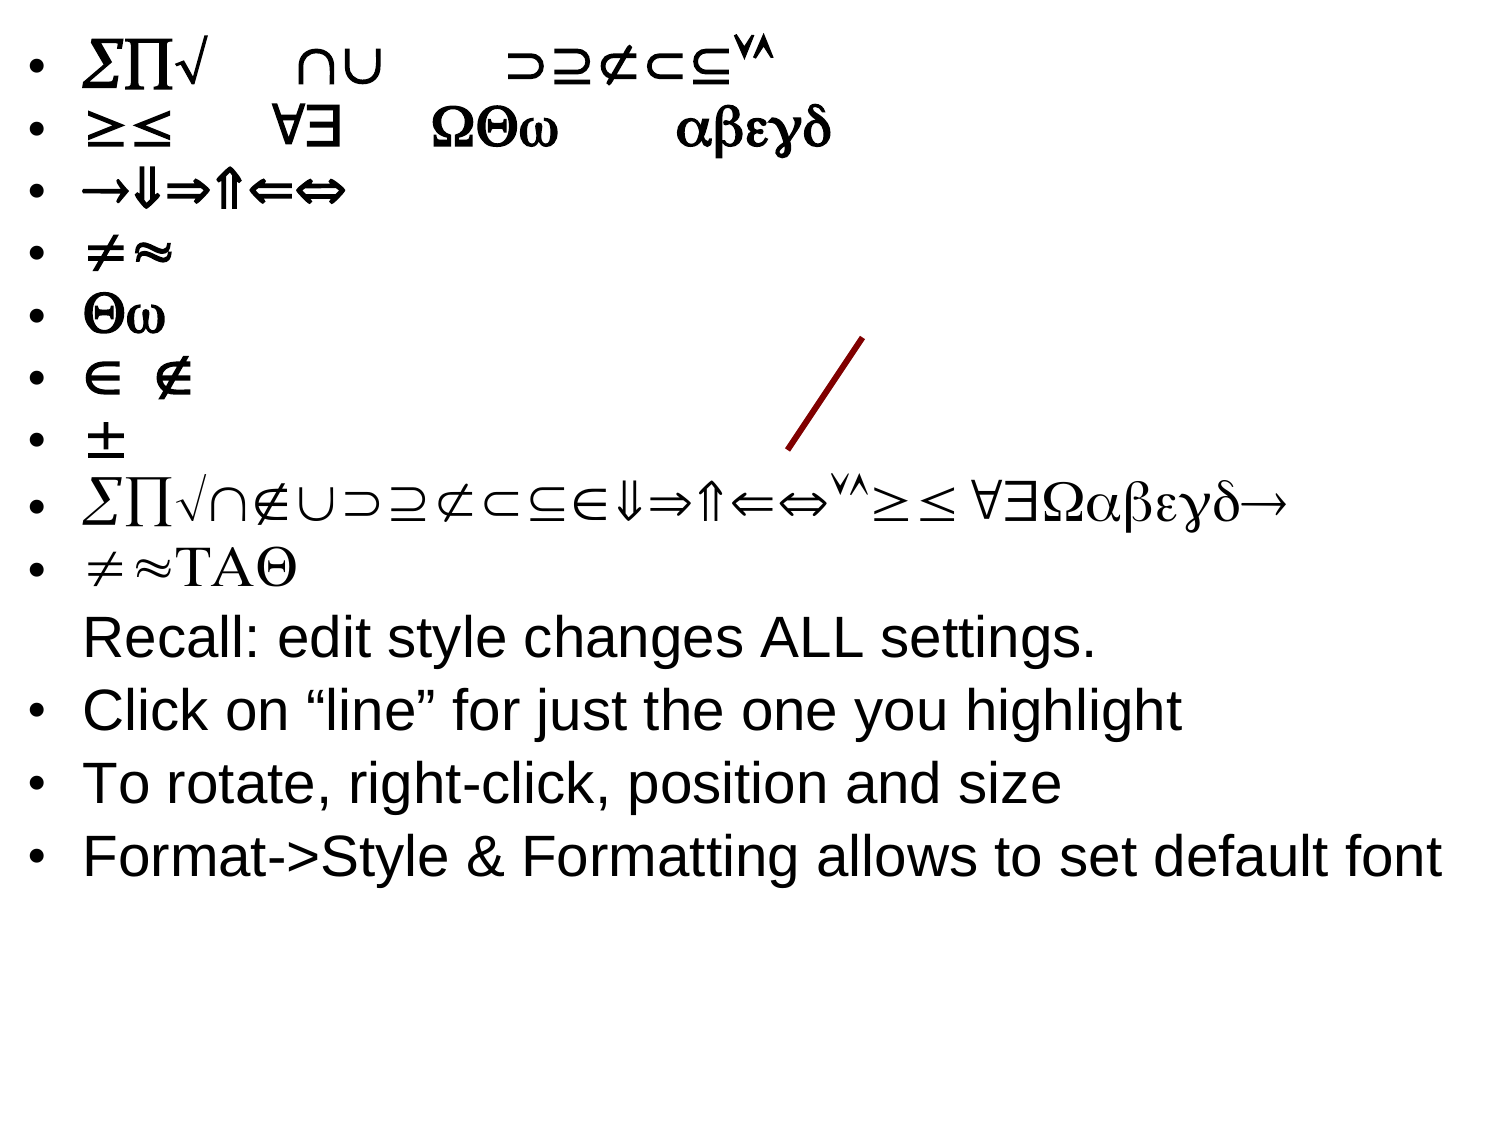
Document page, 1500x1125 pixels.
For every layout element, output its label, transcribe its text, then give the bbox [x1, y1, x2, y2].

list      Qw    Qw     TAQ Recall: edit style changes ALL settings. Click on “line” for just the one you highlight To rotate, right-click, position and size Format->Style & Formatting allows to set default font [11, 37, 1500, 1054]
